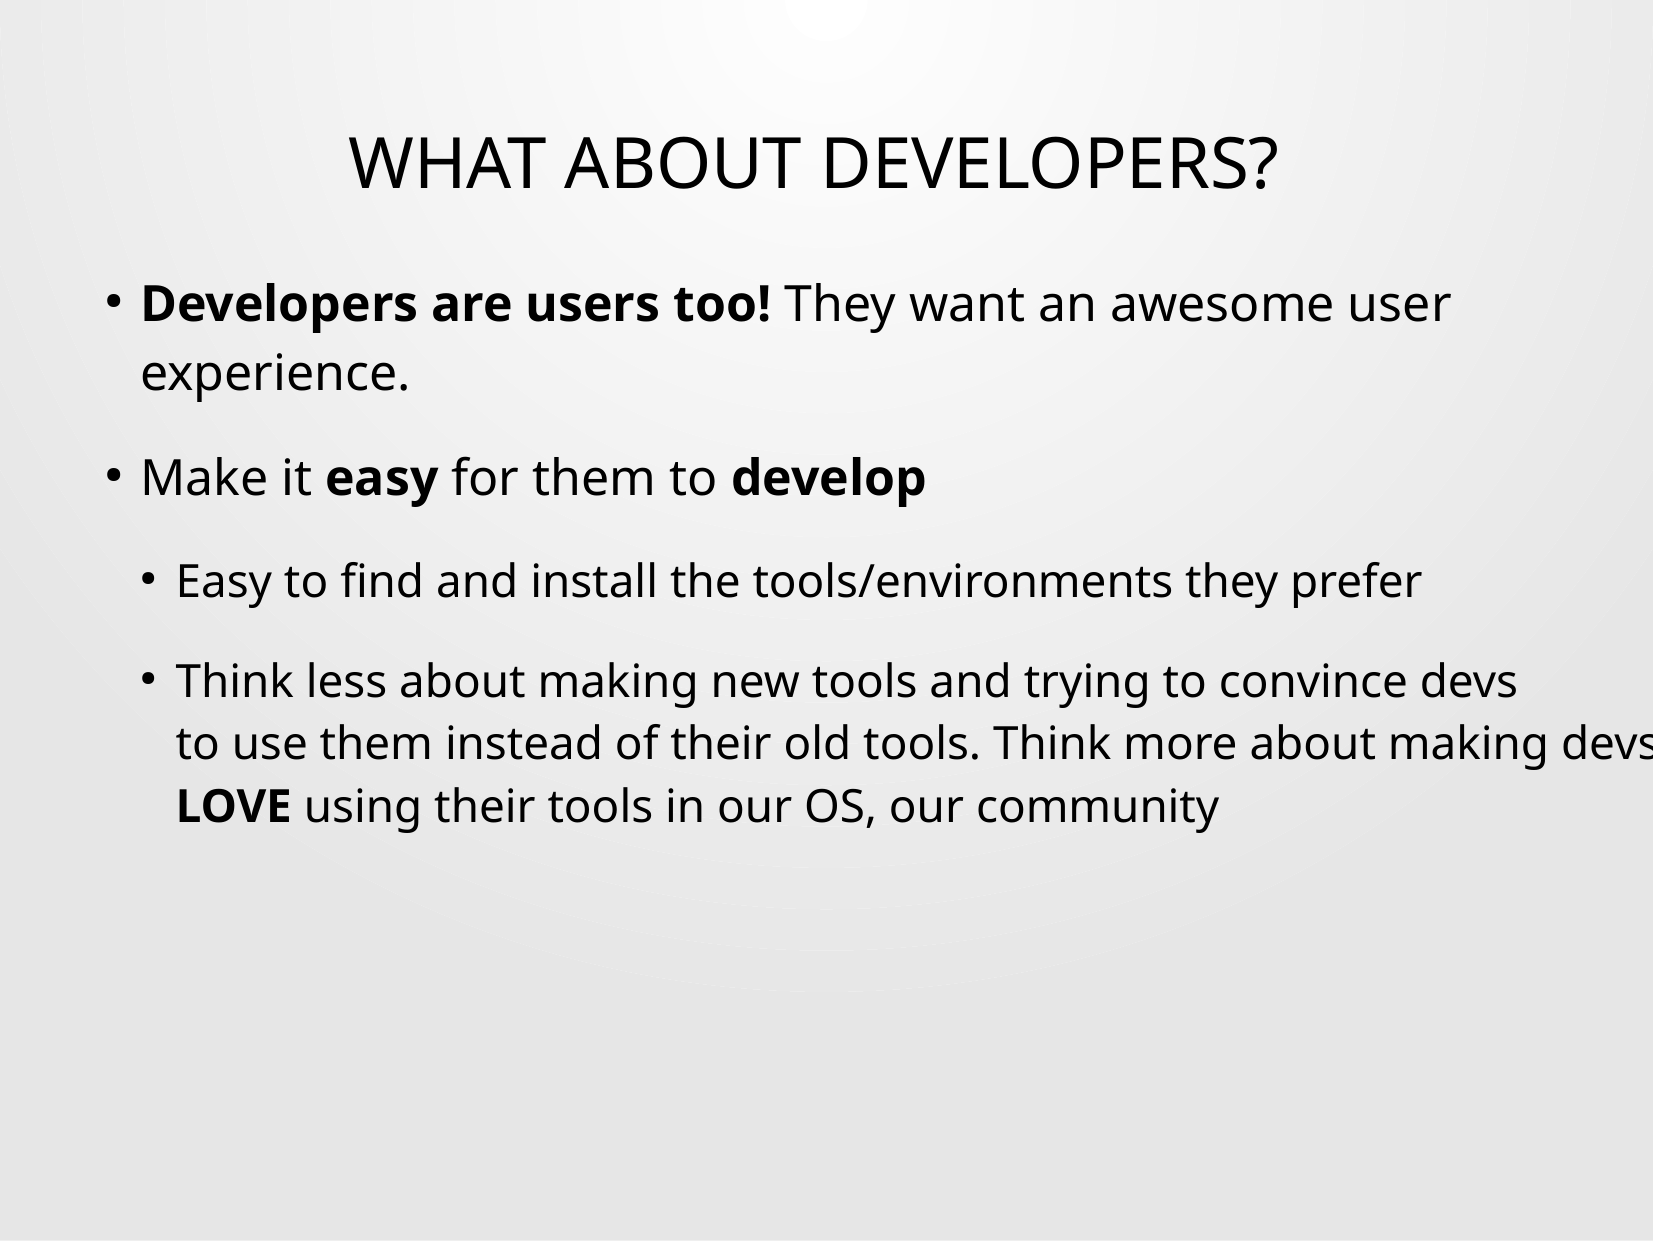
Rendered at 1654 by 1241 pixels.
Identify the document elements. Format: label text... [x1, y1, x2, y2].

text_box Developers are users too! They want an awesome user experience. Make it easy for them to develop Easy to find and install the tools/environments they prefer Think less about making new tools and trying to convince devs to use them instead of their old tools. Think more about making devs LOVE using their tools in our OS, our community [90, 260, 1598, 913]
text_box WHAT ABOUT DEVELOPERS? [334, 105, 1319, 210]
